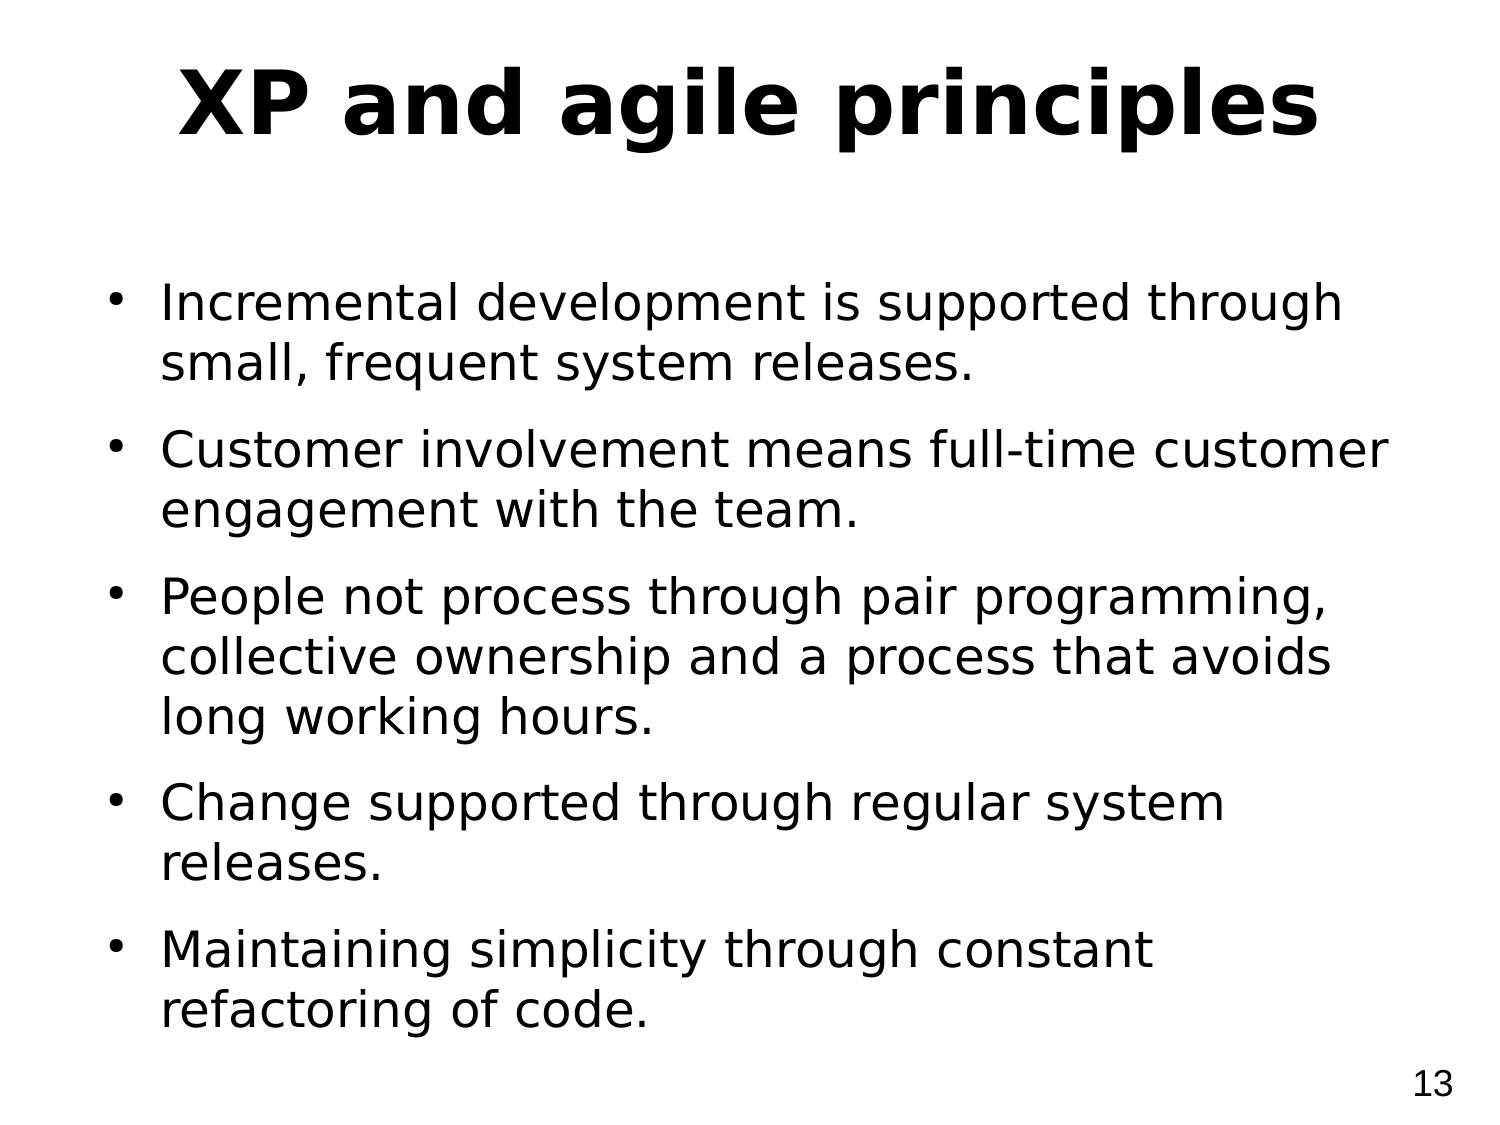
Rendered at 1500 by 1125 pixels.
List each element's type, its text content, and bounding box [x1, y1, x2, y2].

list Incremental development is supported through small, frequent system releases. Customer involvement means full-time customer engagement with the team. People not process through pair programming, collective ownership and a process that avoids long working hours. Change supported through regular system releases. Maintaining simplicity through constant refactoring of code. [75, 263, 1425, 1063]
title XP and agile principles [75, 33, 1425, 166]
